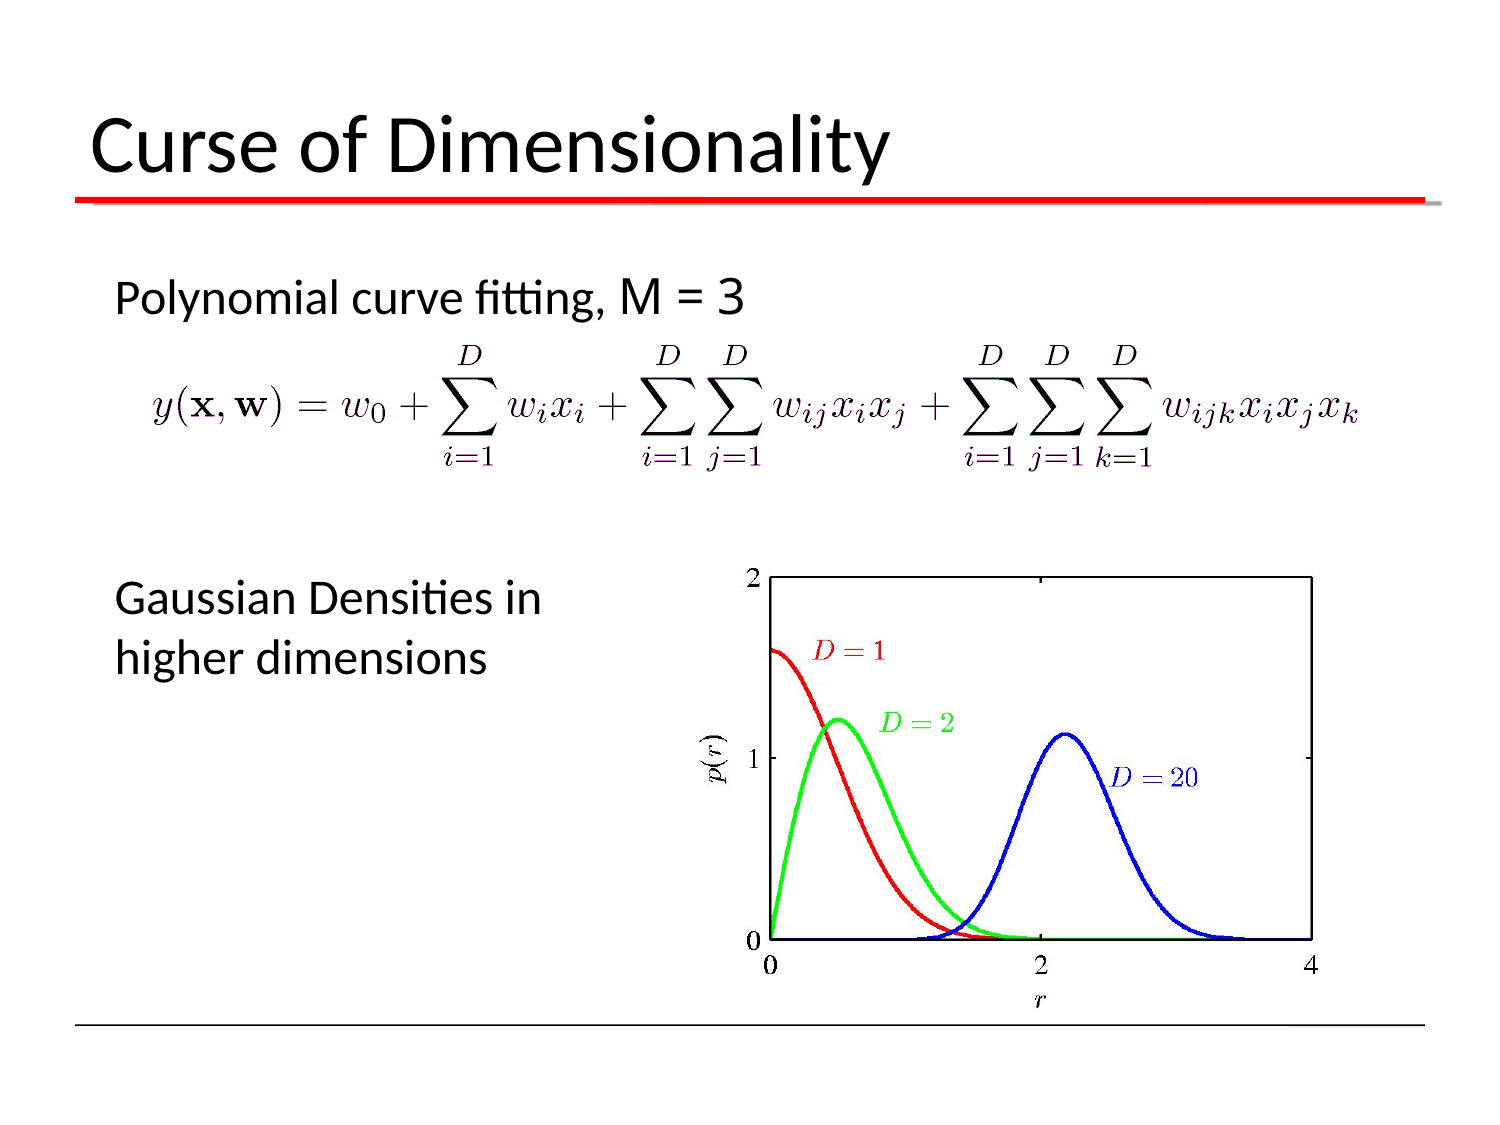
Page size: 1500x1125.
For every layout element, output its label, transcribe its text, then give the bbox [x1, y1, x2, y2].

title Curse of Dimensionality [75, 45, 1426, 233]
text_box Polynomial curve fitting, M = 3 Gaussian Densities in higher dimensions [99, 256, 838, 693]
picture [838, 341, 1358, 475]
picture [687, 549, 1329, 1021]
